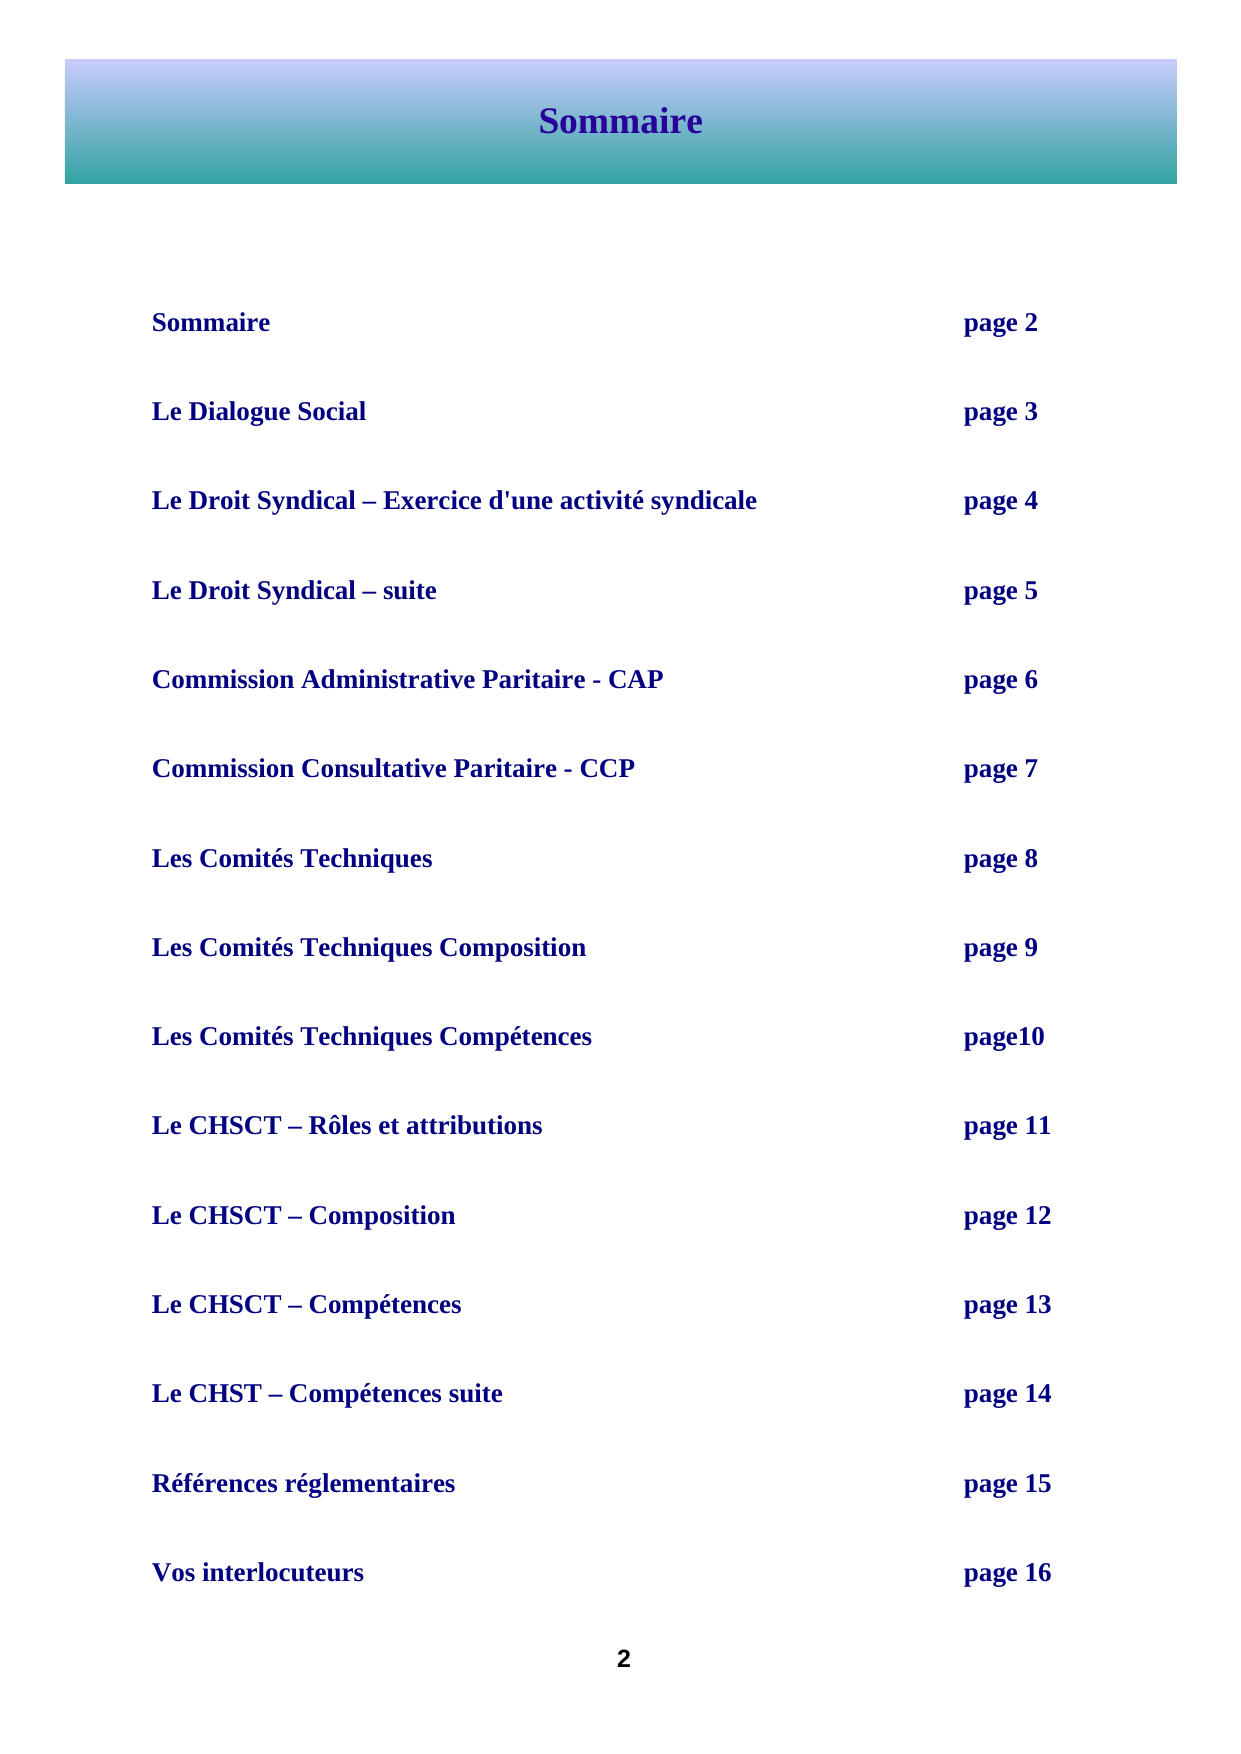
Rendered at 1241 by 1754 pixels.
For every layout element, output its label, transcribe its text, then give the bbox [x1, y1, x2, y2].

title Sommaire [64, 59, 1177, 184]
list Sommaire page 2 Le Dialogue Social page 3 Le Droit Syndical – Exercice d'une activité syndicale page 4 Le Droit Syndical – suite page 5 Commission Administrative Paritaire - CAP page 6 Commission Consultative Paritaire - CCP page 7 Les Comités Techniques page 8 Les Comités Techniques Composition page 9 Les Comités Techniques Compétences page10 Le CHSCT – Rôles et attributions page 11 Le CHSCT – Composition page 12 Le CHSCT – Compétences page 13 Le CHST – Compétences suite page 14 Références réglementaires page 15 Vos interlocuteurs page 16 [151, 292, 1080, 1649]
text_box 2 [602, 1637, 665, 1682]
picture [59, 59, 1182, 1695]
